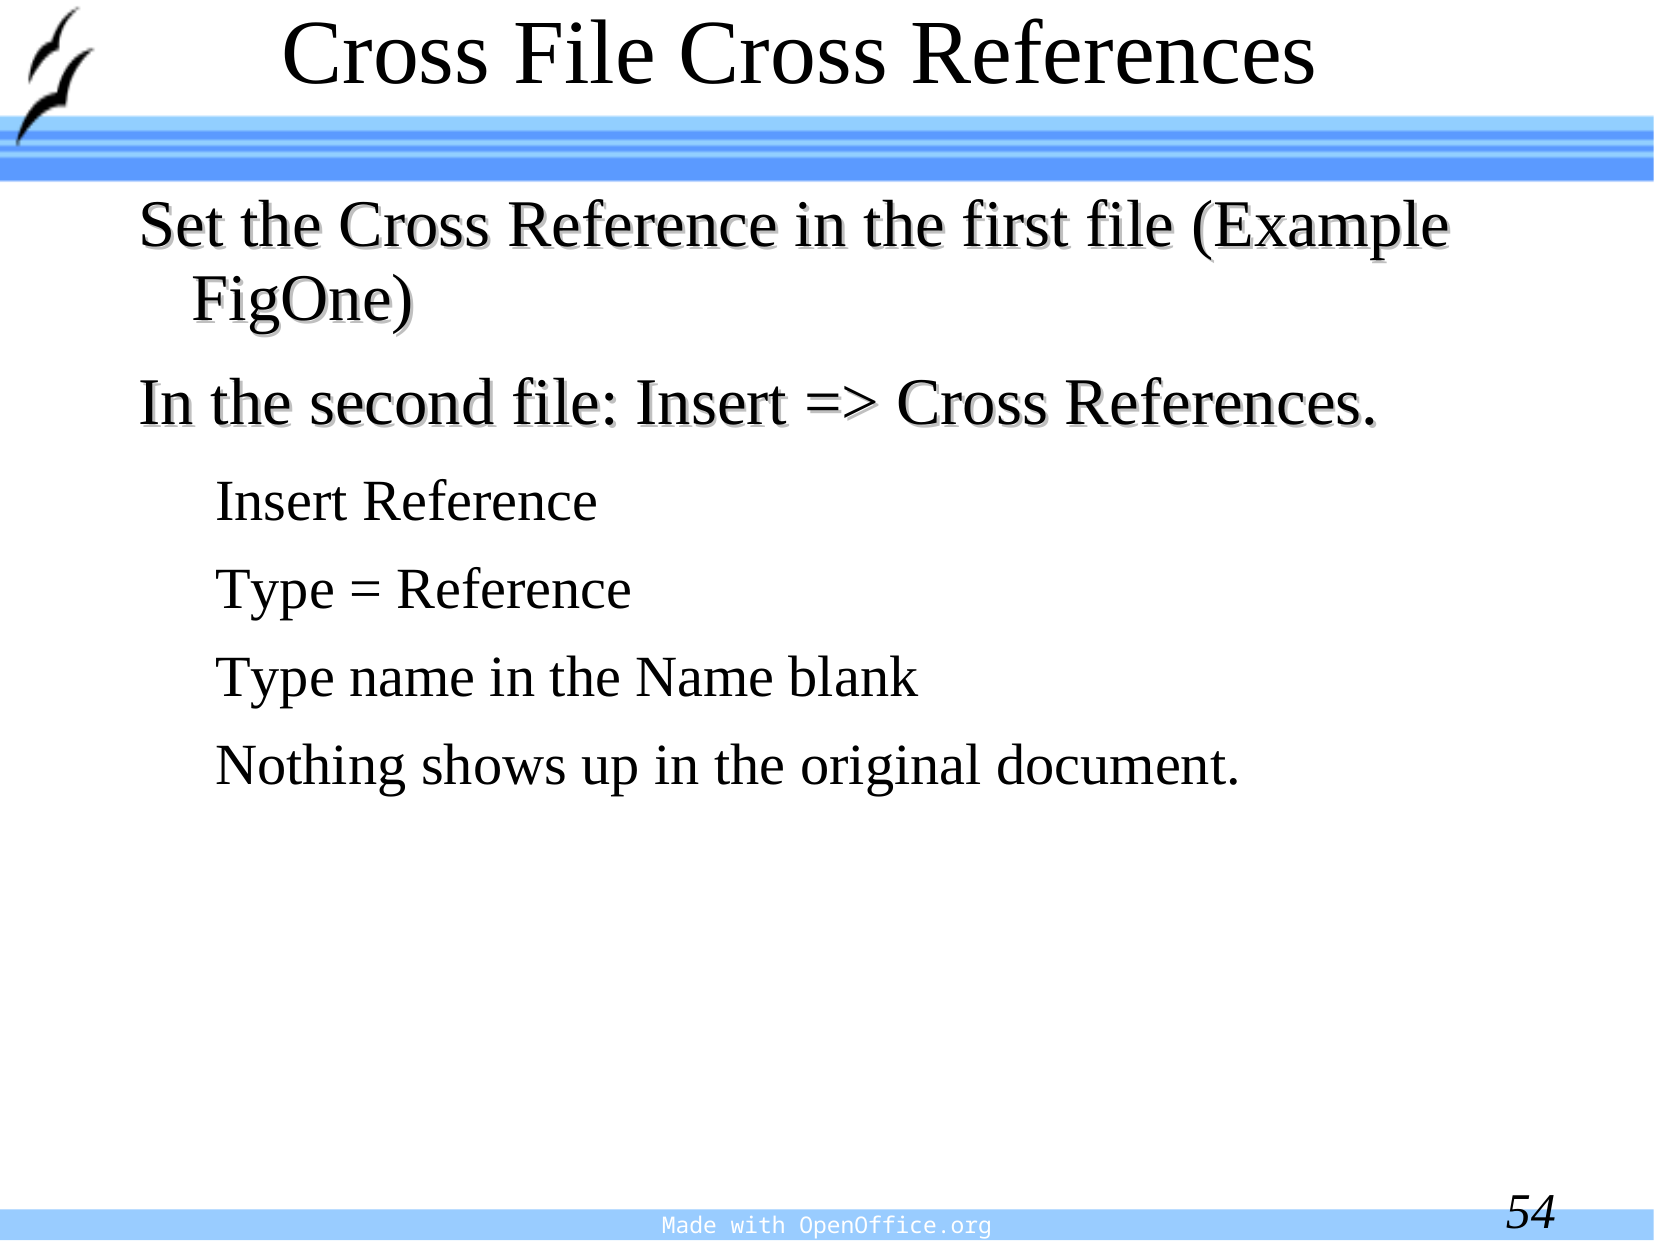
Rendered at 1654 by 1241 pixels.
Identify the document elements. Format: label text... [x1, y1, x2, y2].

title Cross File Cross References [94, 0, 1507, 117]
list Set the Cross Reference in the first file (Example FigOne) In the second file: Insert => Cross References. Insert Reference Type = Reference Type name in the Name blank Nothing shows up in the original document. [120, 187, 1533, 1195]
picture [0, 0, 1654, 188]
